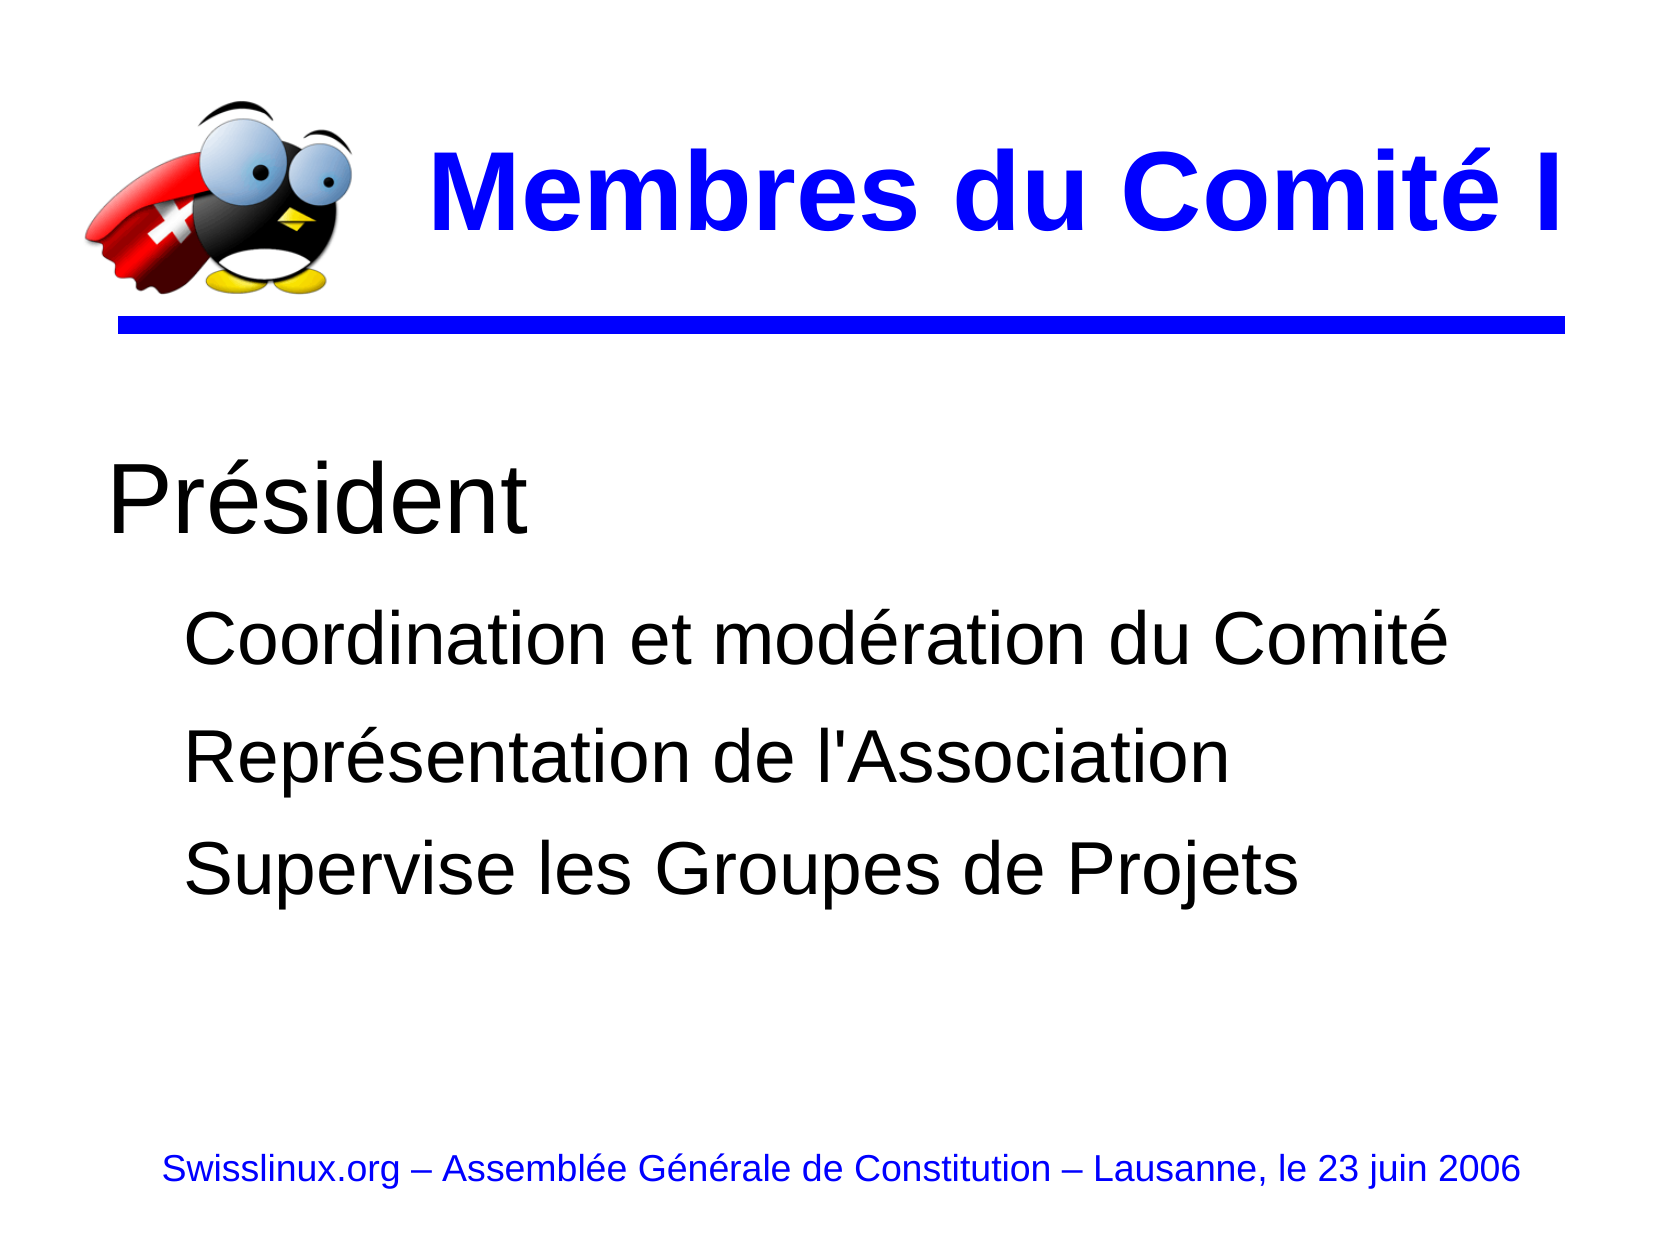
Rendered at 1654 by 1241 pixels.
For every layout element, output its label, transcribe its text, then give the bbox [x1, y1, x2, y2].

title Membres du Comité I [324, 88, 1565, 296]
list Supervise les Groupes de Projets [88, 826, 1577, 920]
picture [81, 99, 355, 296]
list Coordination et modération du Comité [88, 596, 1577, 690]
list Représentation de l'Association [88, 714, 1577, 808]
list Président [88, 442, 1577, 567]
text_box Swisslinux.org – Assemblée Générale de Constitution – Lausanne, le 23 juin 2006 [118, 1131, 1565, 1211]
